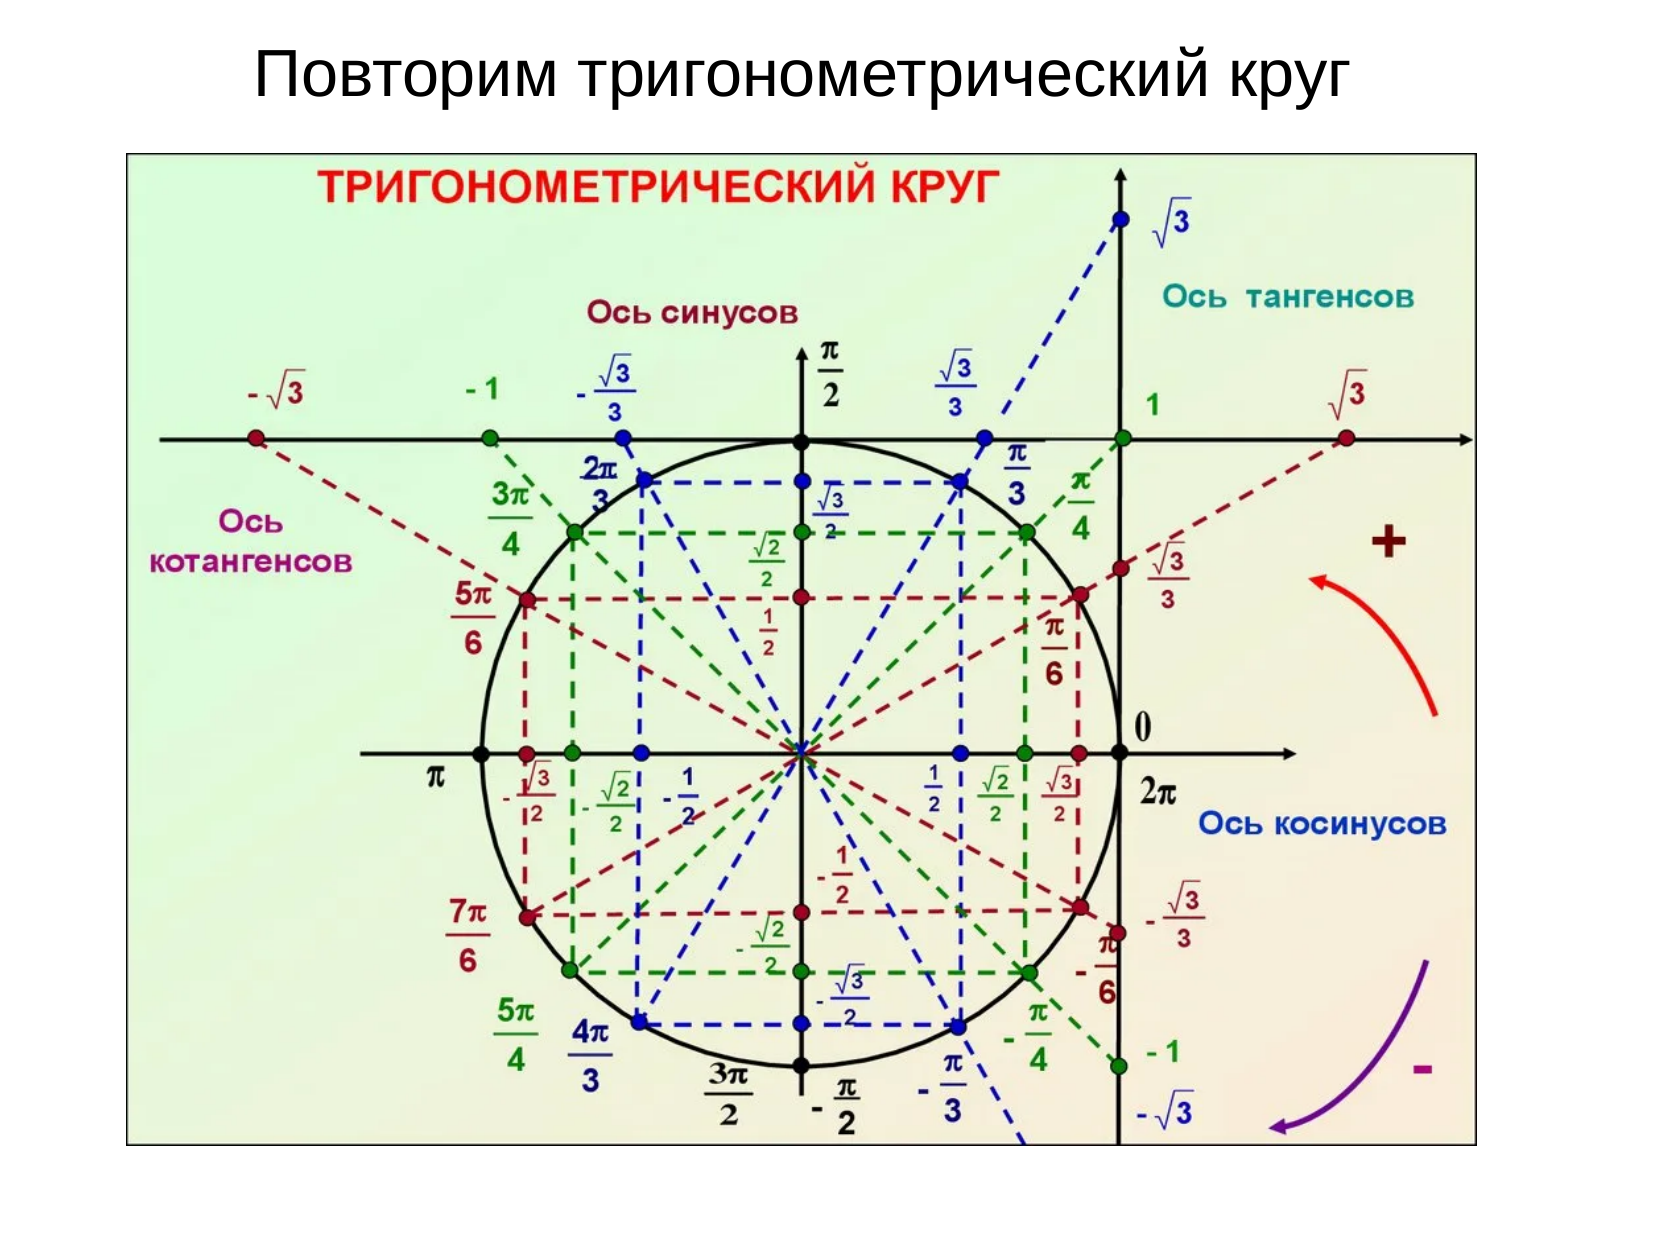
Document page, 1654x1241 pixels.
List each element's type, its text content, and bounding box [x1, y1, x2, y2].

title Повторим тригонометрический круг [59, 0, 1548, 178]
picture [126, 153, 1477, 1146]
